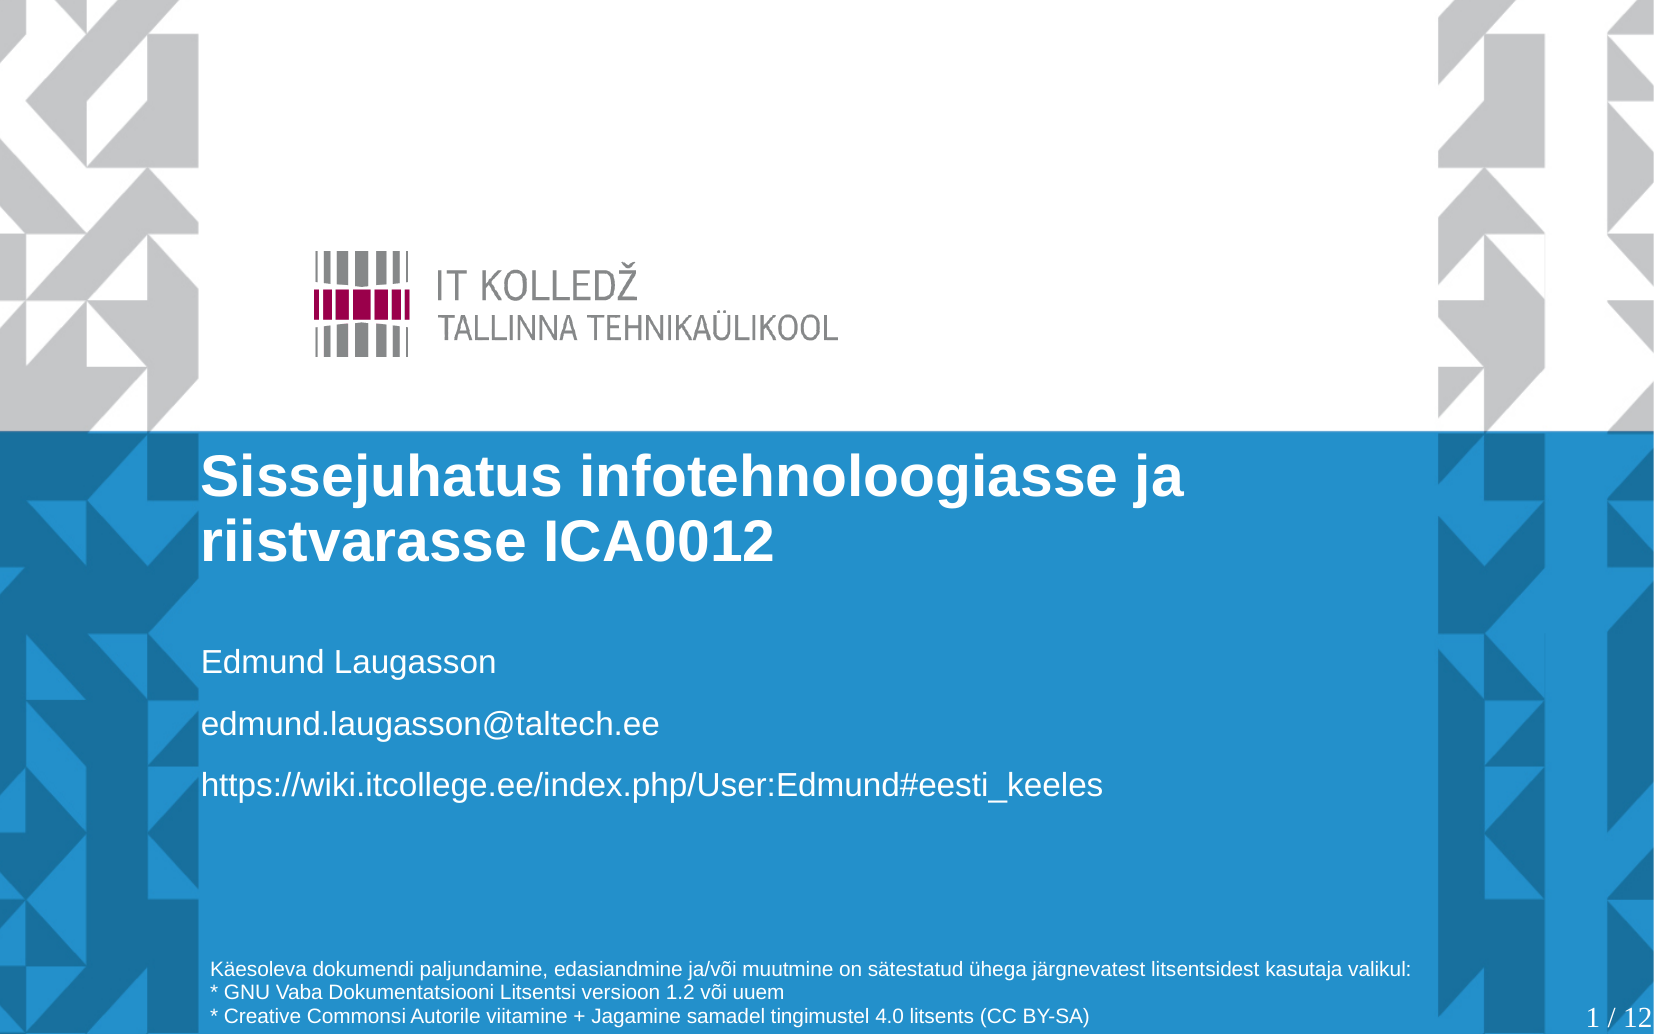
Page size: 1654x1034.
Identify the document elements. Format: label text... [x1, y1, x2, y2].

picture [0, 0, 1654, 1034]
title Sissejuhatus infotehnoloogiasse ja riistvarasse ICA0012 [200, 442, 1430, 591]
list Edmund Laugasson edmund.laugasson@taltech.ee https://wiki.itcollege.ee/index.php/User:Edmund#eesti_keeles [200, 643, 1441, 845]
